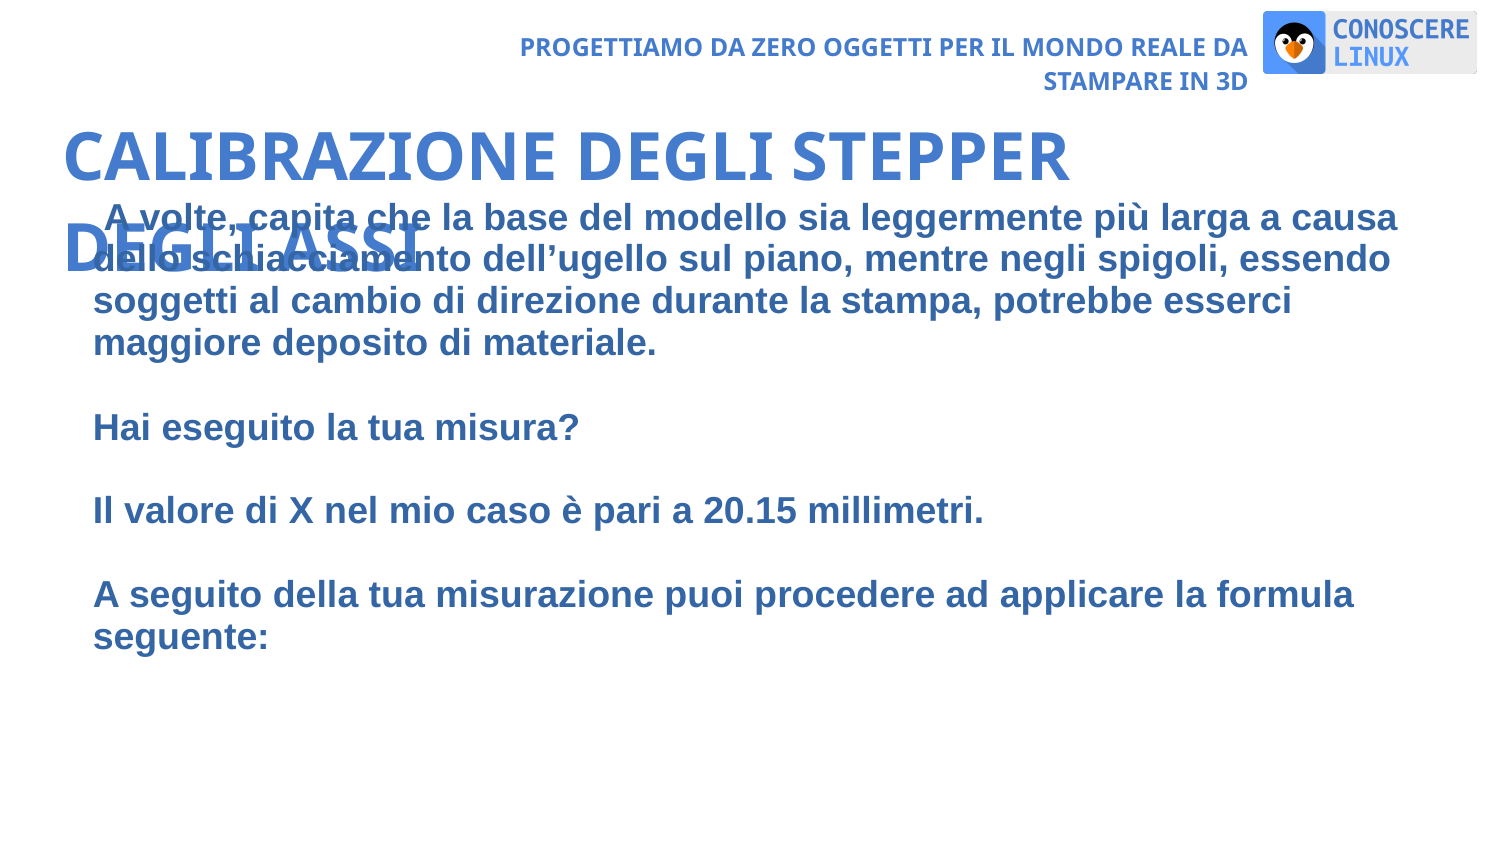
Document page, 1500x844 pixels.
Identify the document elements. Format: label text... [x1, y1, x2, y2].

text_box CALIBRAZIONE DEGLI STEPPER DEGLI ASSI [47, 102, 1276, 189]
picture [1263, 11, 1477, 74]
text_box PROGETTIAMO DA ZERO OGGETTI PER IL MONDO REALE DA STAMPARE IN 3D [437, 21, 1264, 91]
text_box A volte, capita che la base del modello sia leggermente più larga a causa dello schiacciamento dell’ugello sul piano, mentre negli spigoli, essendo soggetti al cambio di direzione durante la stampa, potrebbe esserci maggiore deposito di materiale. Hai eseguito la tua misura? Il valore di X nel mio caso è pari a 20.15 millimetri. A seguito della tua misurazione puoi procedere ad applicare la formula seguente: [78, 188, 1442, 666]
